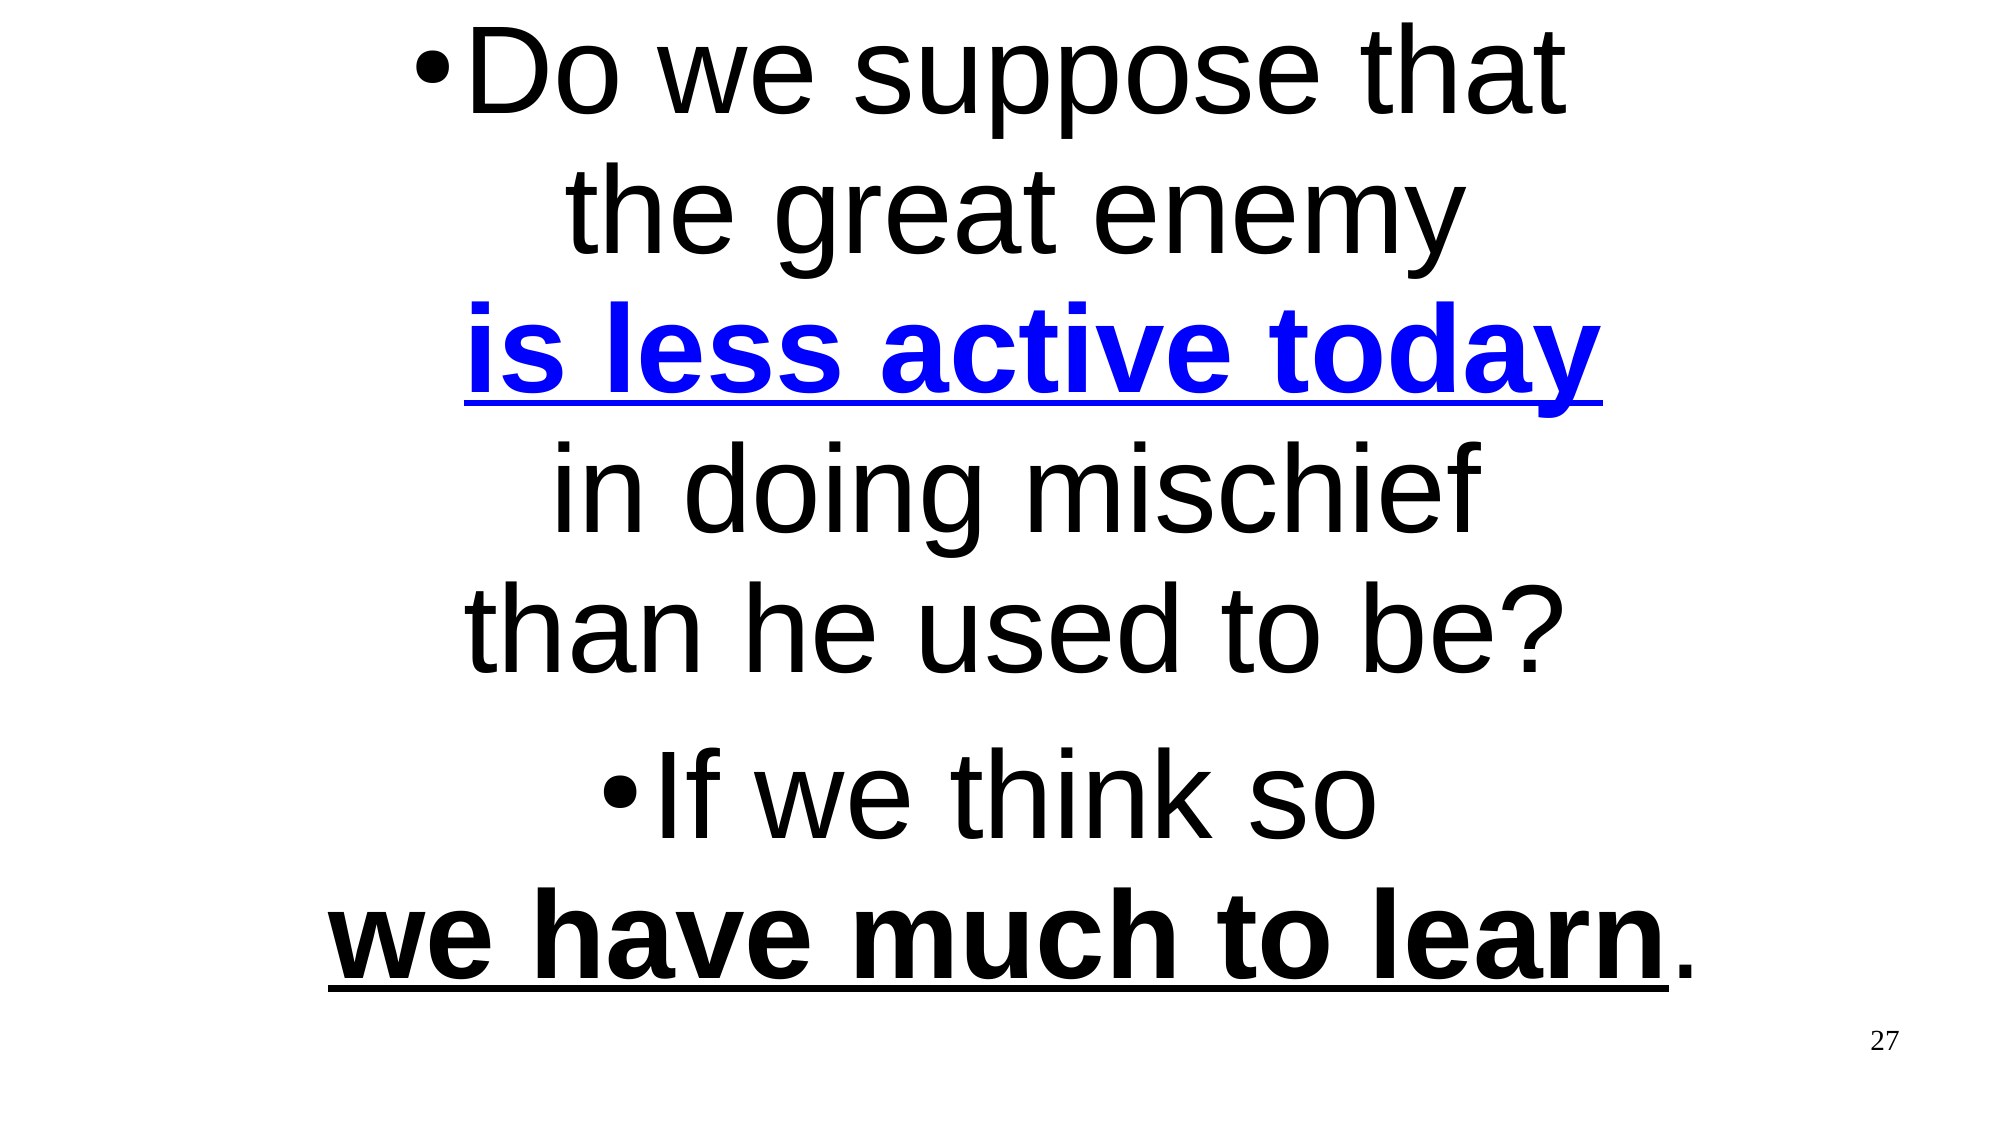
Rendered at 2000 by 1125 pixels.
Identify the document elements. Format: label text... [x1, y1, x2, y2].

list Do we suppose that the great enemy is less active today in doing mischief than he used to be? If we think so we have much to learn. [0, 0, 1996, 1123]
